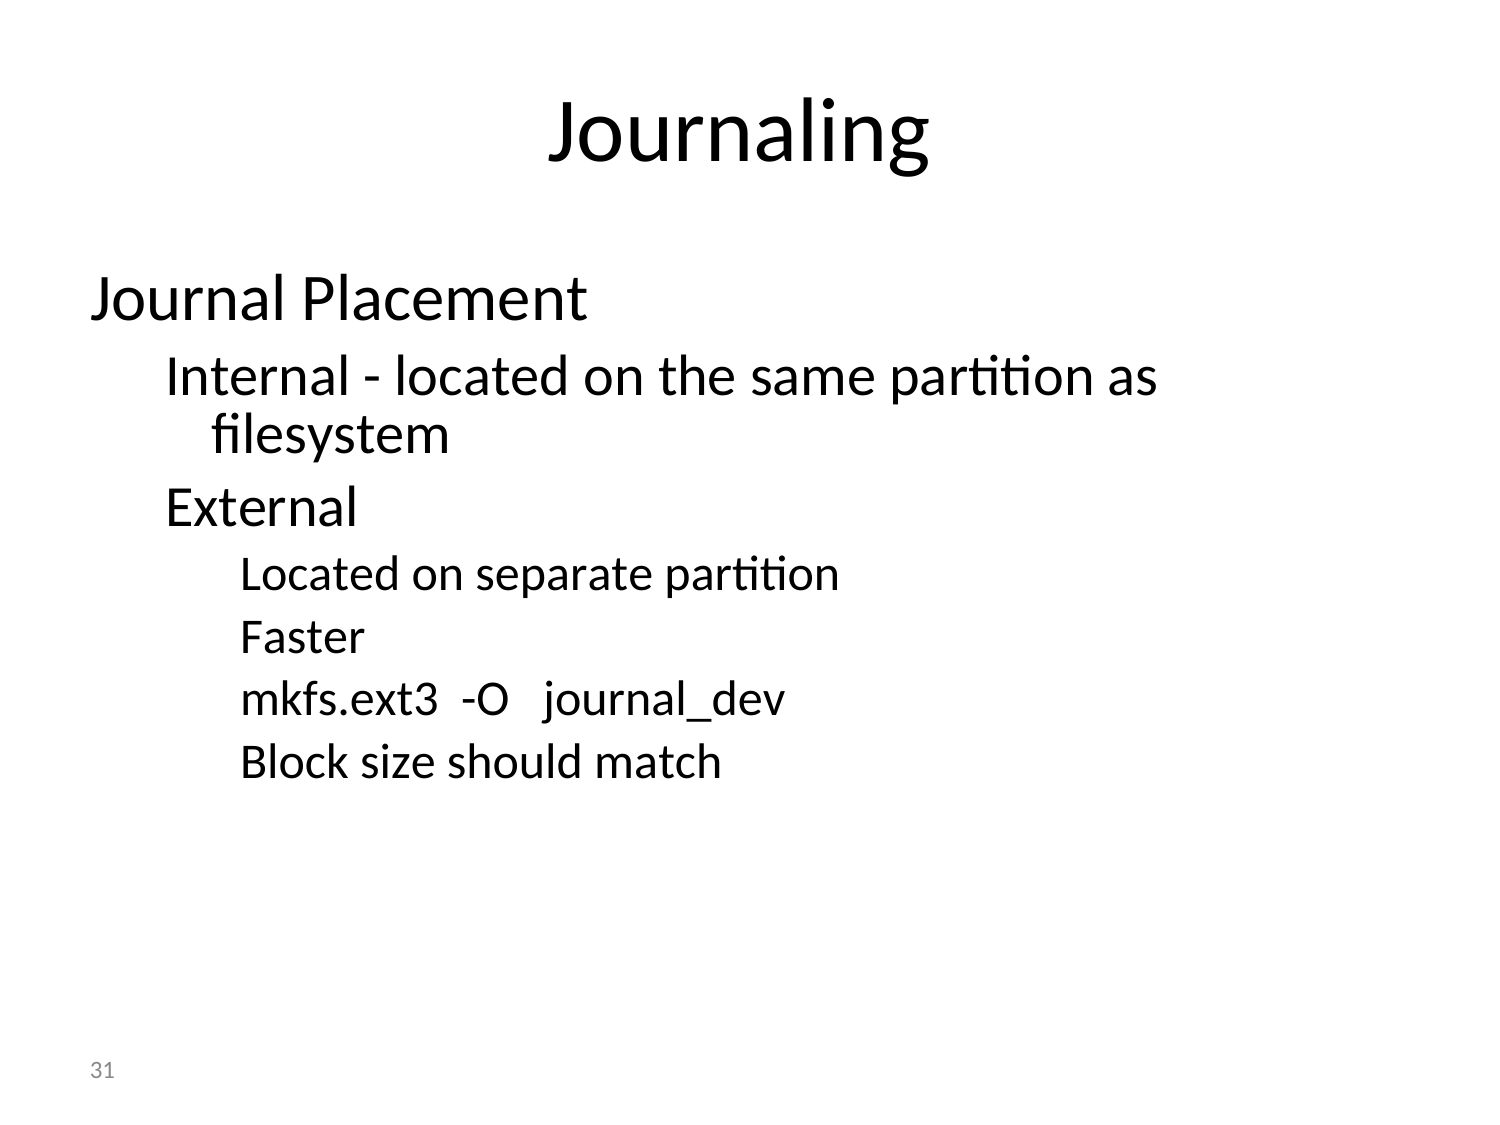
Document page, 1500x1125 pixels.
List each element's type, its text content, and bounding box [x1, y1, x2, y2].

text_box <number> [74, 1042, 426, 1103]
text_box Journaling [75, 45, 1426, 233]
text_box Journal Placement Internal - located on the same partition as filesystem External Located on separate partition Faster mkfs.ext3 -O journal_dev Block size should match [75, 262, 1426, 1005]
